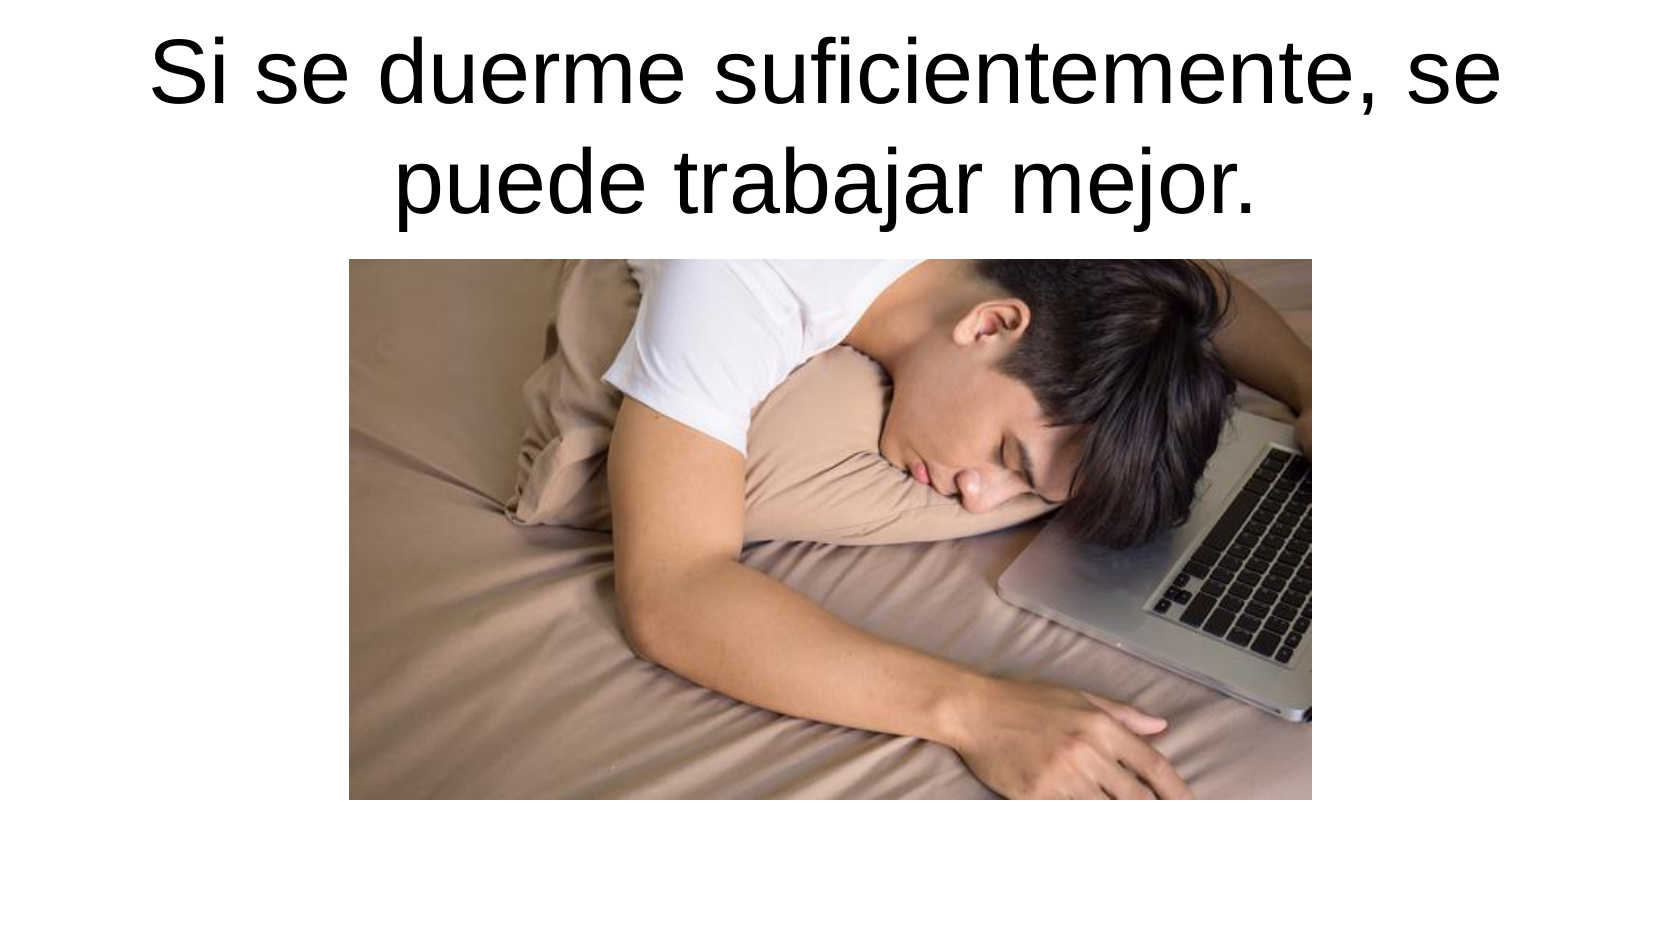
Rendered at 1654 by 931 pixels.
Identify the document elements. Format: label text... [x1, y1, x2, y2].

picture [349, 259, 1312, 800]
title Si se duerme suficientemente, se puede trabajar mejor. [82, 12, 1571, 218]
